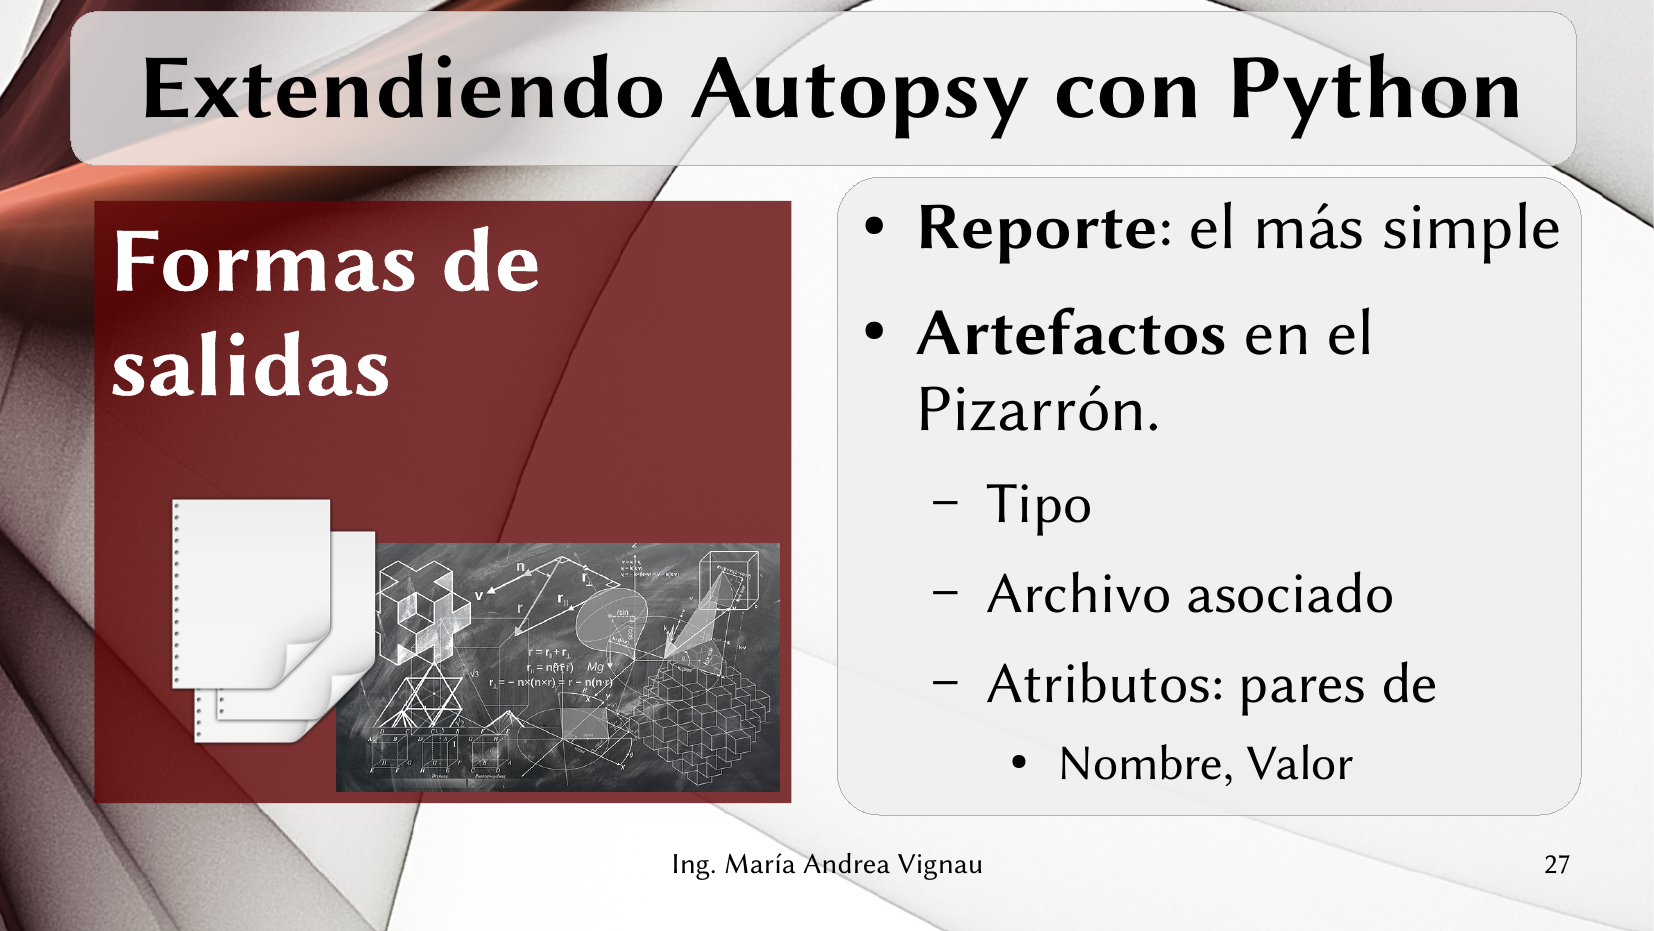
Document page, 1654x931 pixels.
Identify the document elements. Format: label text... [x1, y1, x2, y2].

list Reporte: el más simple Artefactos en el Pizarrón. Tipo Archivo asociado Atributos: pares de Nombre, Valor [844, 188, 1571, 804]
title Extendiendo Autopsy con Python [82, 10, 1583, 166]
text_box Formas de salidas [94, 200, 792, 804]
picture [0, 0, 1654, 931]
